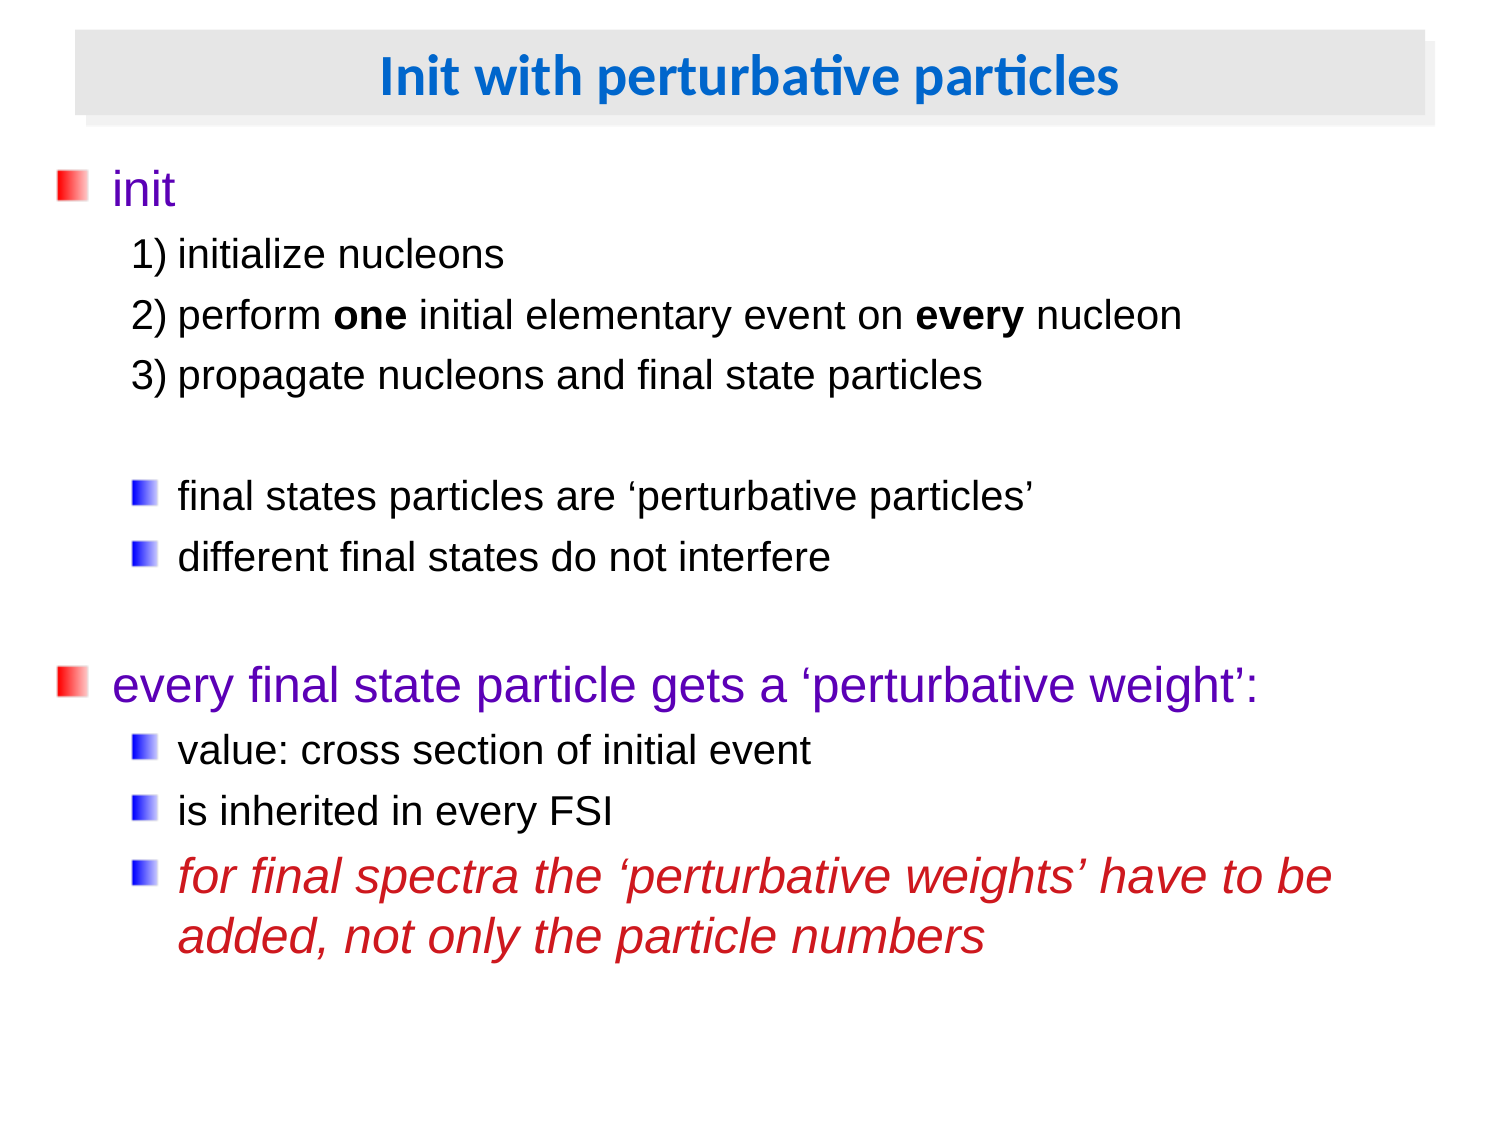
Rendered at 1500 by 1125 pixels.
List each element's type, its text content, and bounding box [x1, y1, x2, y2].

title Init with perturbative particles [75, 29, 1426, 116]
list init initialize nucleons perform one initial elementary event on every nucleon propagate nucleons and final state particles final states particles are ‘perturbative particles’ different final states do not interfere every final state particle gets a ‘perturbative weight’: value: cross section of initial event is inherited in every FSI for final spectra the ‘perturbative weights’ have to be added, not only the particle numbers [41, 148, 1459, 1093]
